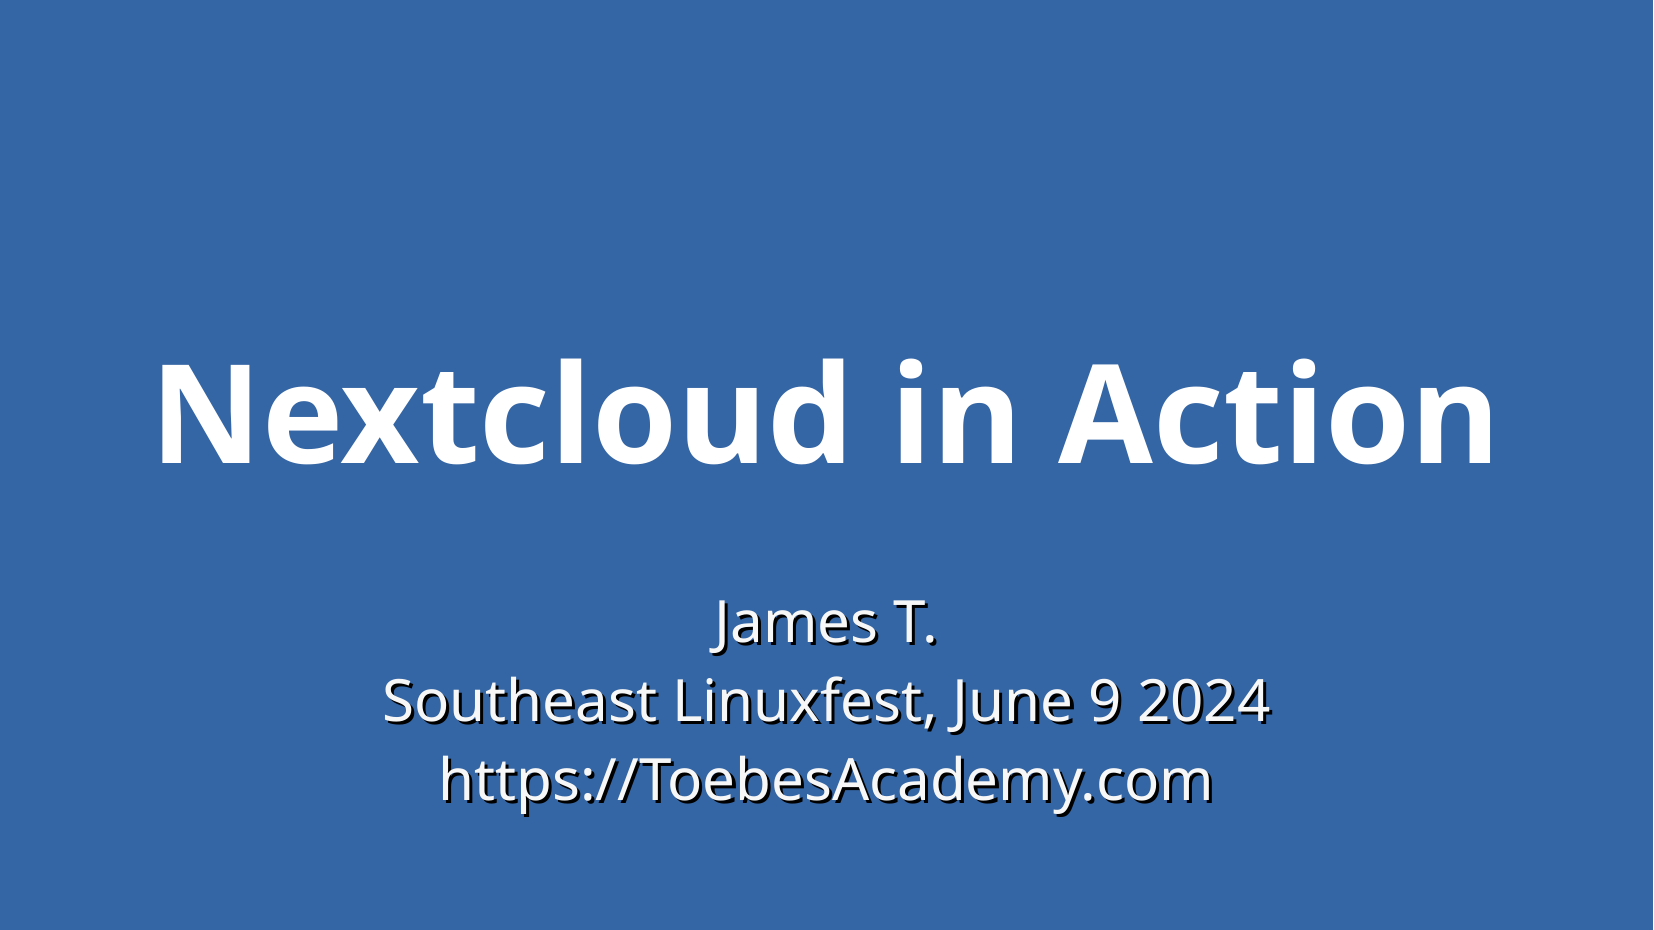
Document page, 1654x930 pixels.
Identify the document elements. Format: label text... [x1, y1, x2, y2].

subtitle James T. Southeast Linuxfest, June 9 2024 https://ToebesAcademy.com [82, 575, 1571, 822]
title Nextcloud in Action [82, 316, 1571, 504]
